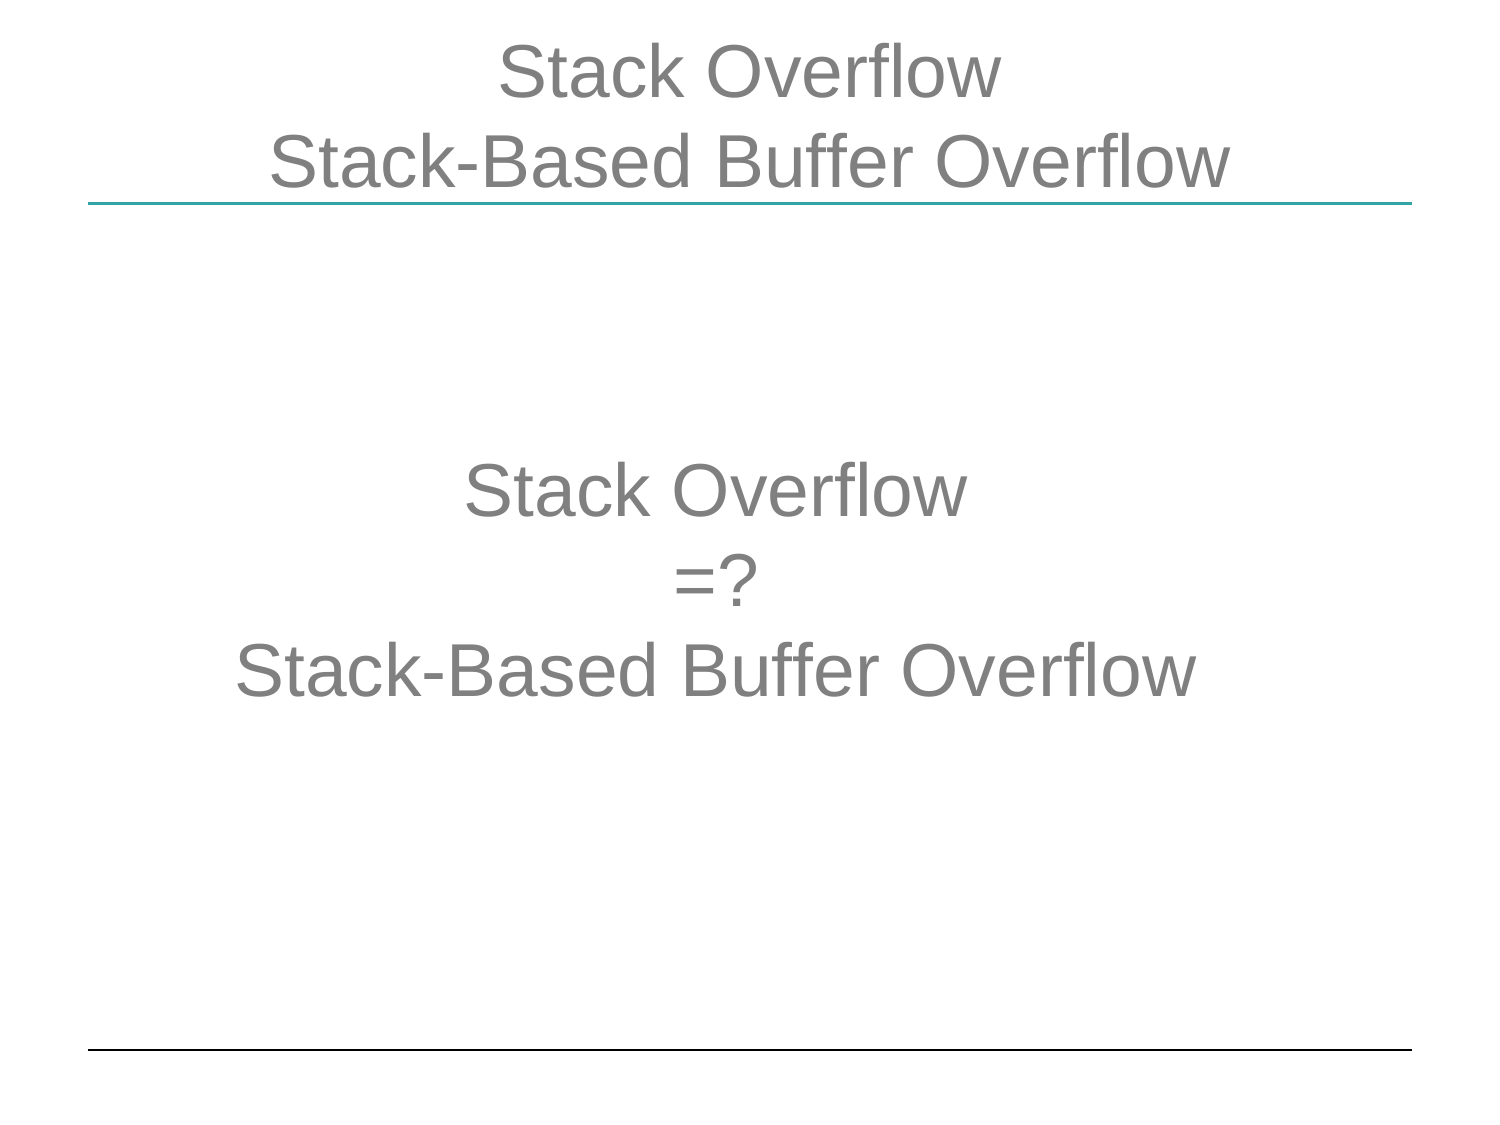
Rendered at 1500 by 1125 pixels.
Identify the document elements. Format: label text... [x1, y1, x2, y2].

title Stack Overflow Stack-Based Buffer Overflow [146, 13, 1354, 211]
title Stack Overflow =? Stack-Based Buffer Overflow [112, 433, 1320, 721]
